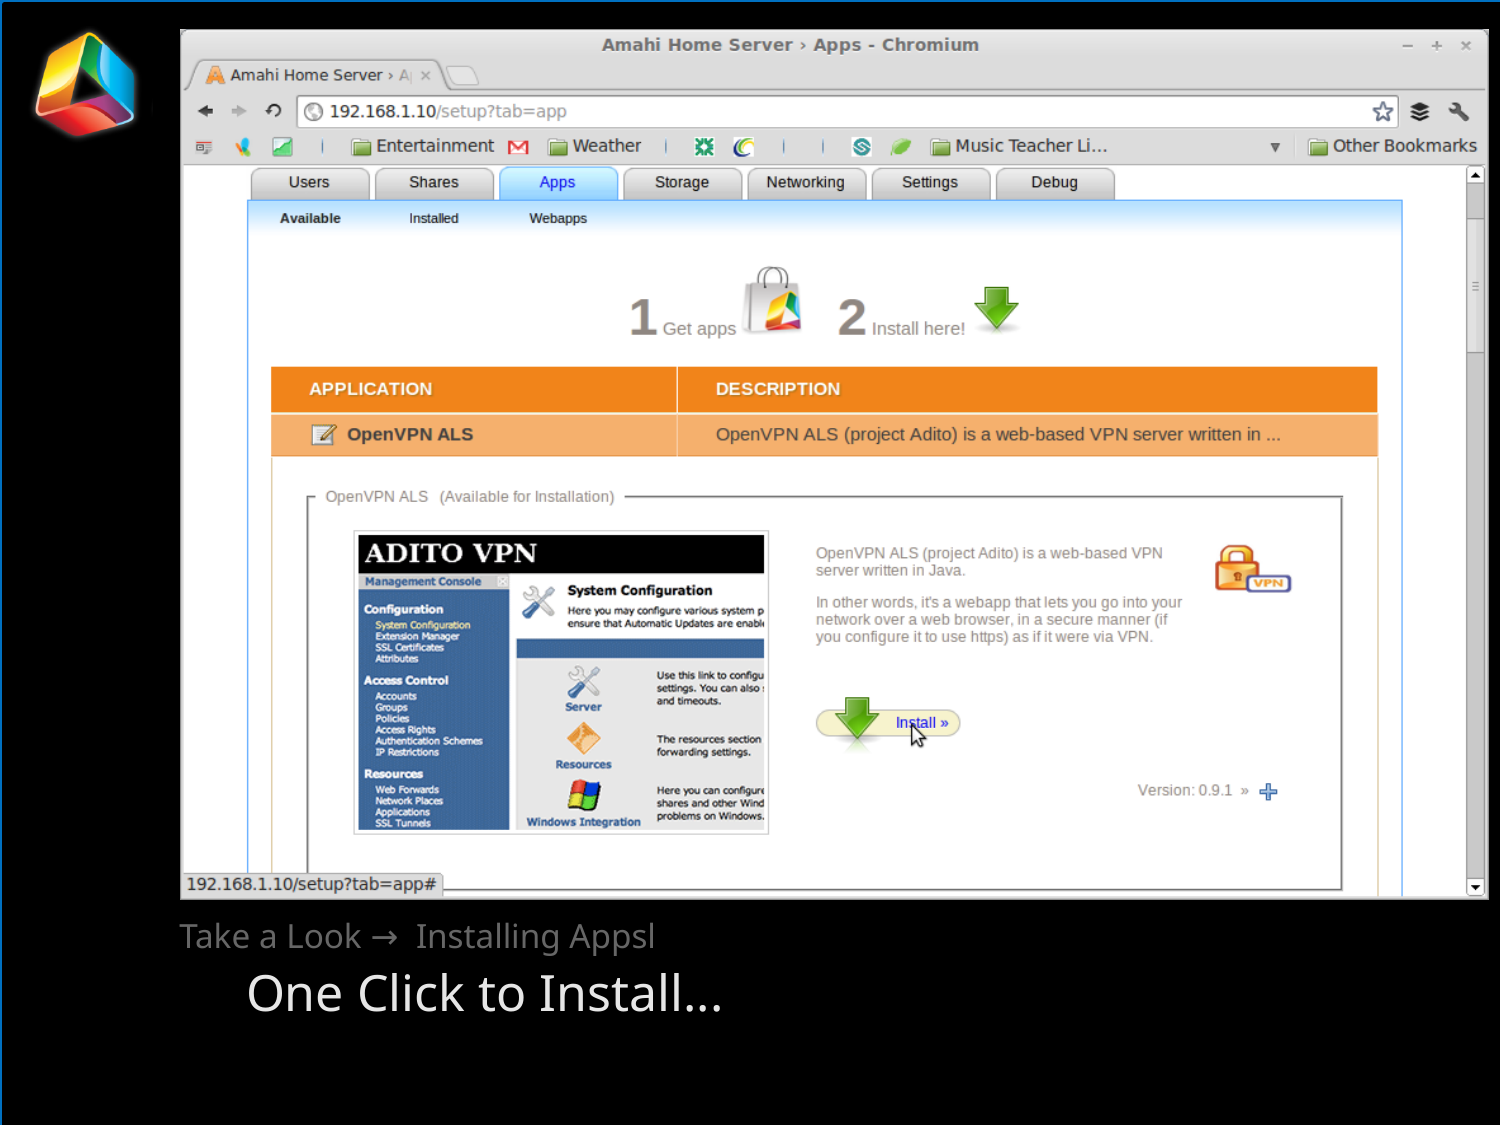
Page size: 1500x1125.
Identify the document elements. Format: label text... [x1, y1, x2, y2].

text_box [0, 0, 1500, 1125]
picture [9, 26, 153, 158]
picture [180, 29, 1489, 901]
text_box Take a Look → Installing Appsl One Click to Install... [156, 905, 1207, 1061]
